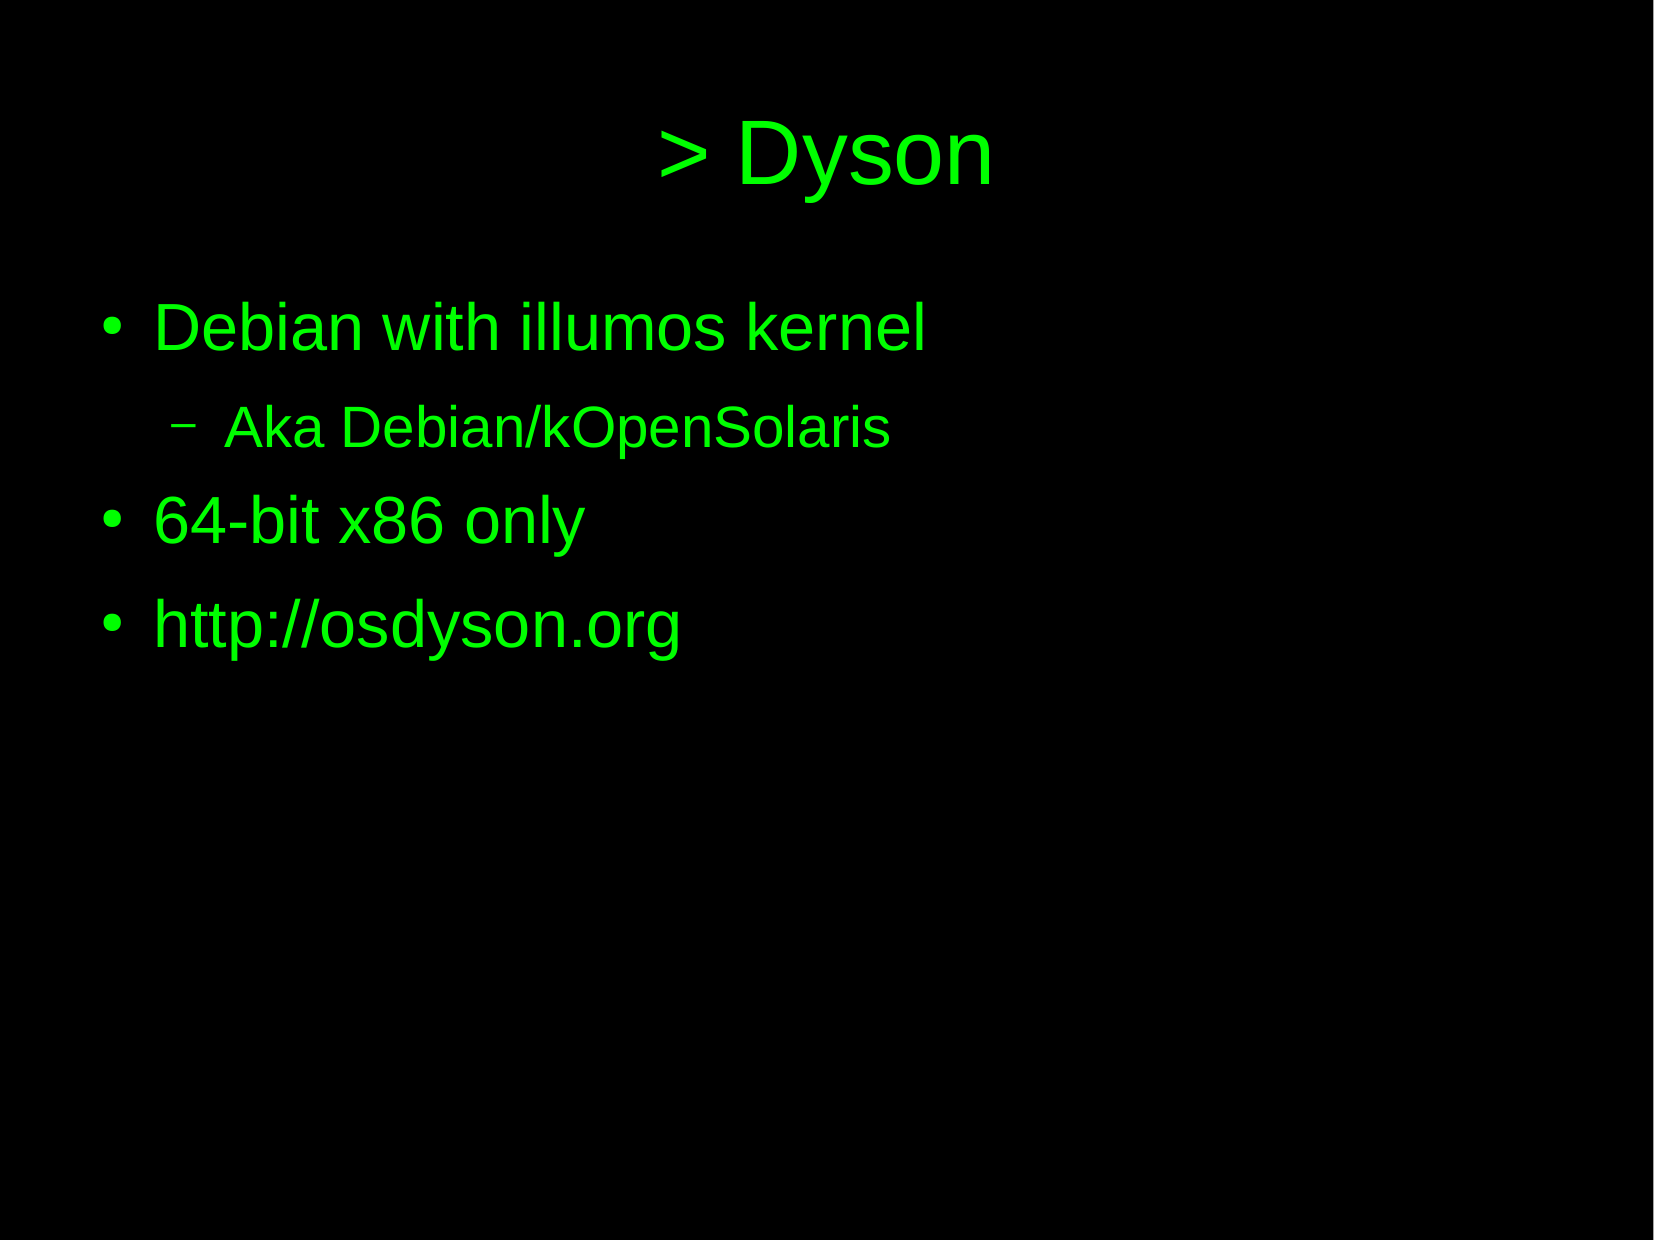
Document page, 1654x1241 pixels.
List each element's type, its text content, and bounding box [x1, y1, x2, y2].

list Debian with illumos kernel Aka Debian/kOpenSolaris 64-bit x86 only http://osdyson.org [82, 290, 1571, 1010]
title > Dyson [82, 49, 1571, 257]
